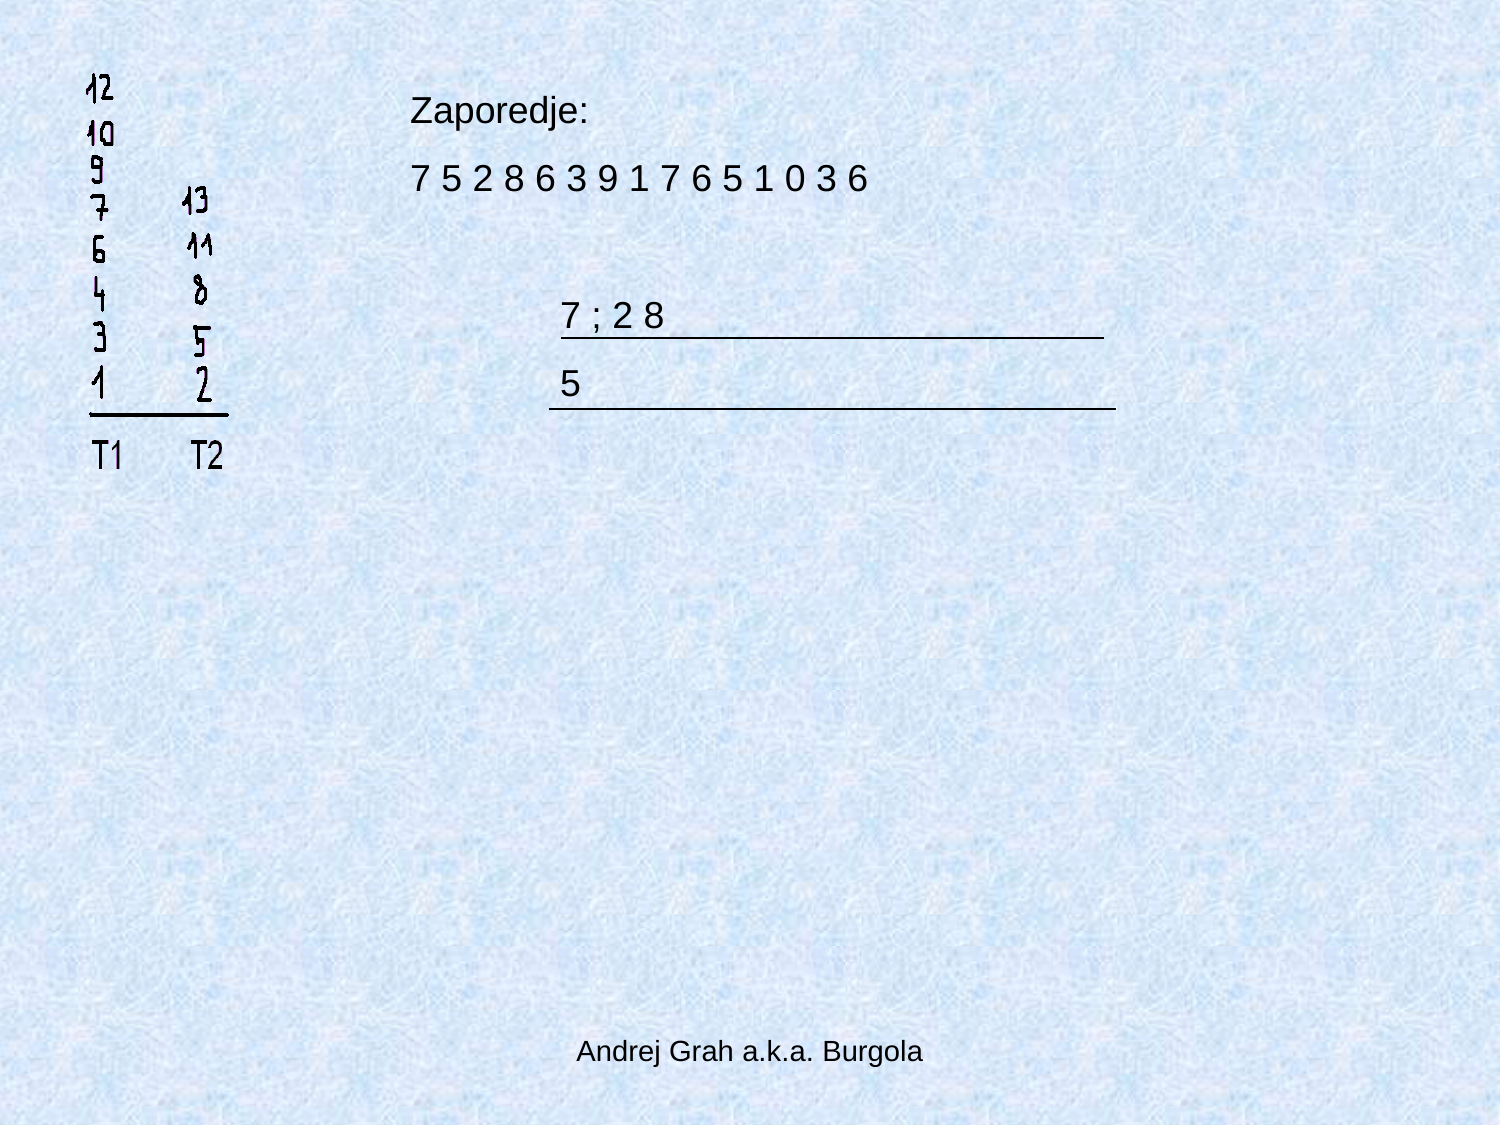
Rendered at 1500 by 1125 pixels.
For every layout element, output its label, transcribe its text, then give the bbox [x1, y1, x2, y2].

text_box Zaporedje: 7 5 2 8 6 3 9 1 7 6 5 1 0 3 6 7 ; 2 8 5 [395, 78, 1223, 549]
picture [0, 0, 1500, 1125]
text_box Andrej Grah a.k.a. Burgola [512, 1024, 988, 1103]
